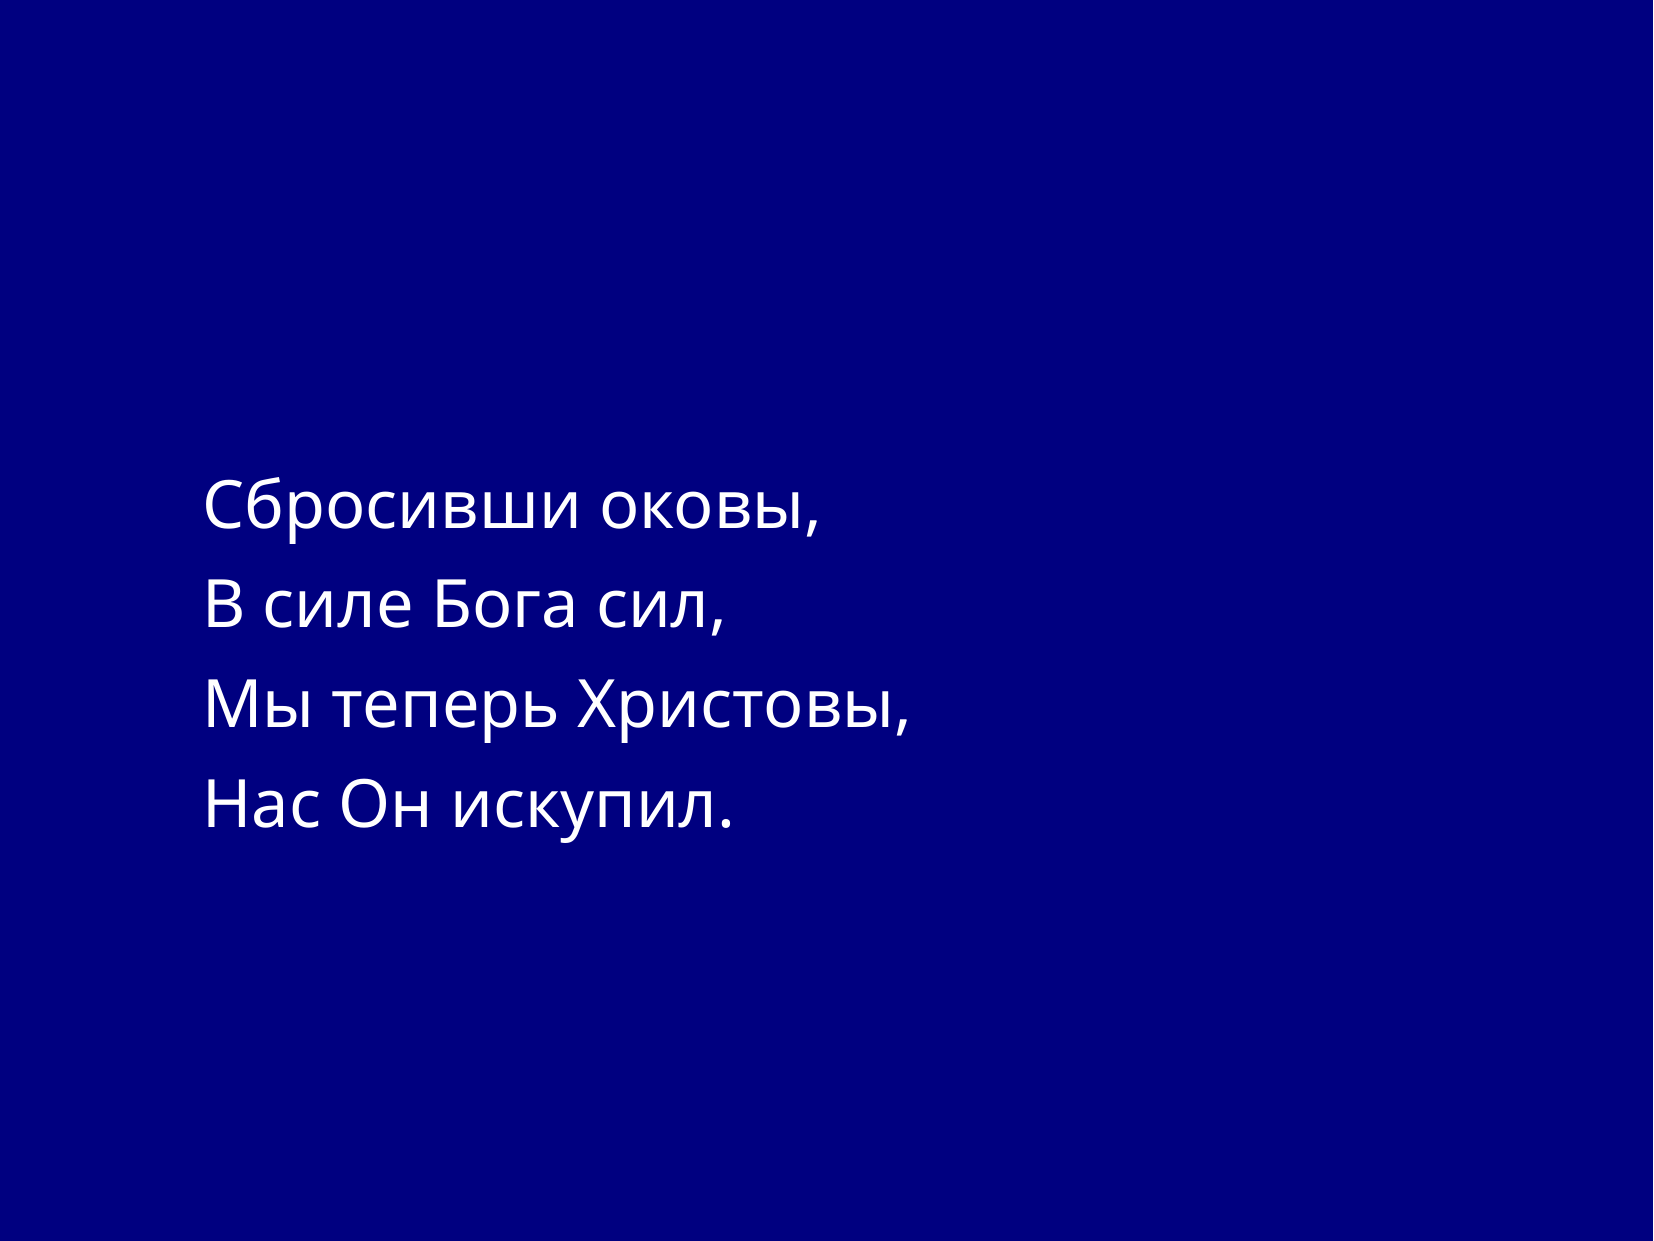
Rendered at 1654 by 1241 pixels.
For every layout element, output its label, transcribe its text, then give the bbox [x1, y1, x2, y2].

text_box Сбросивши оковы, В силе Бога сил, Мы теперь Христовы, Нас Он искупил. [75, 150, 1576, 1163]
